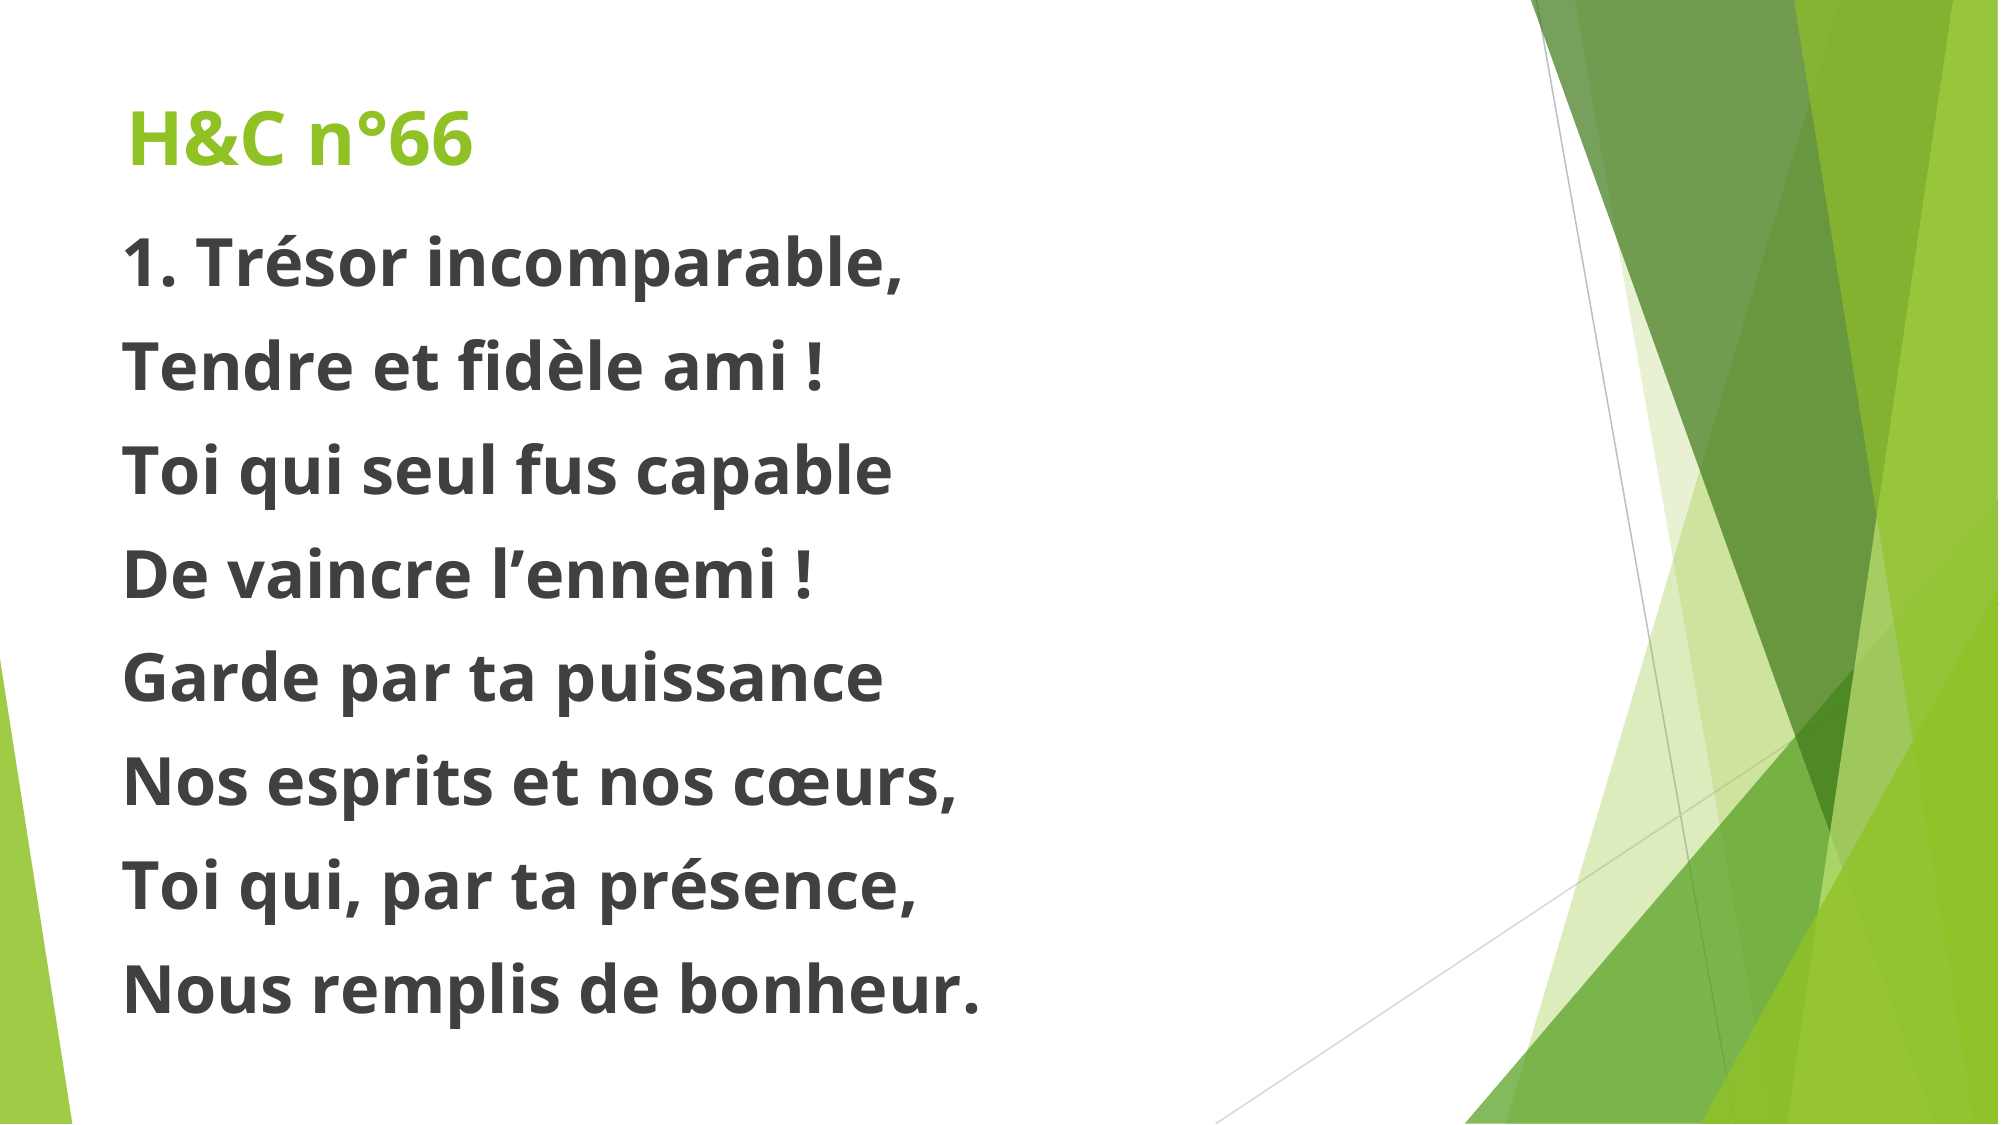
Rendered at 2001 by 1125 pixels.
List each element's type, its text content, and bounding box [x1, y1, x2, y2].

text_box H&C n°66 [111, 82, 1522, 200]
text_box 1. Trésor incomparable, Tendre et fidèle ami ! Toi qui seul fus capable De vaincre l’ennemi ! Garde par ta puissance Nos esprits et nos cœurs, Toi qui, par ta présence, Nous remplis de bonheur. [106, 200, 1973, 1037]
